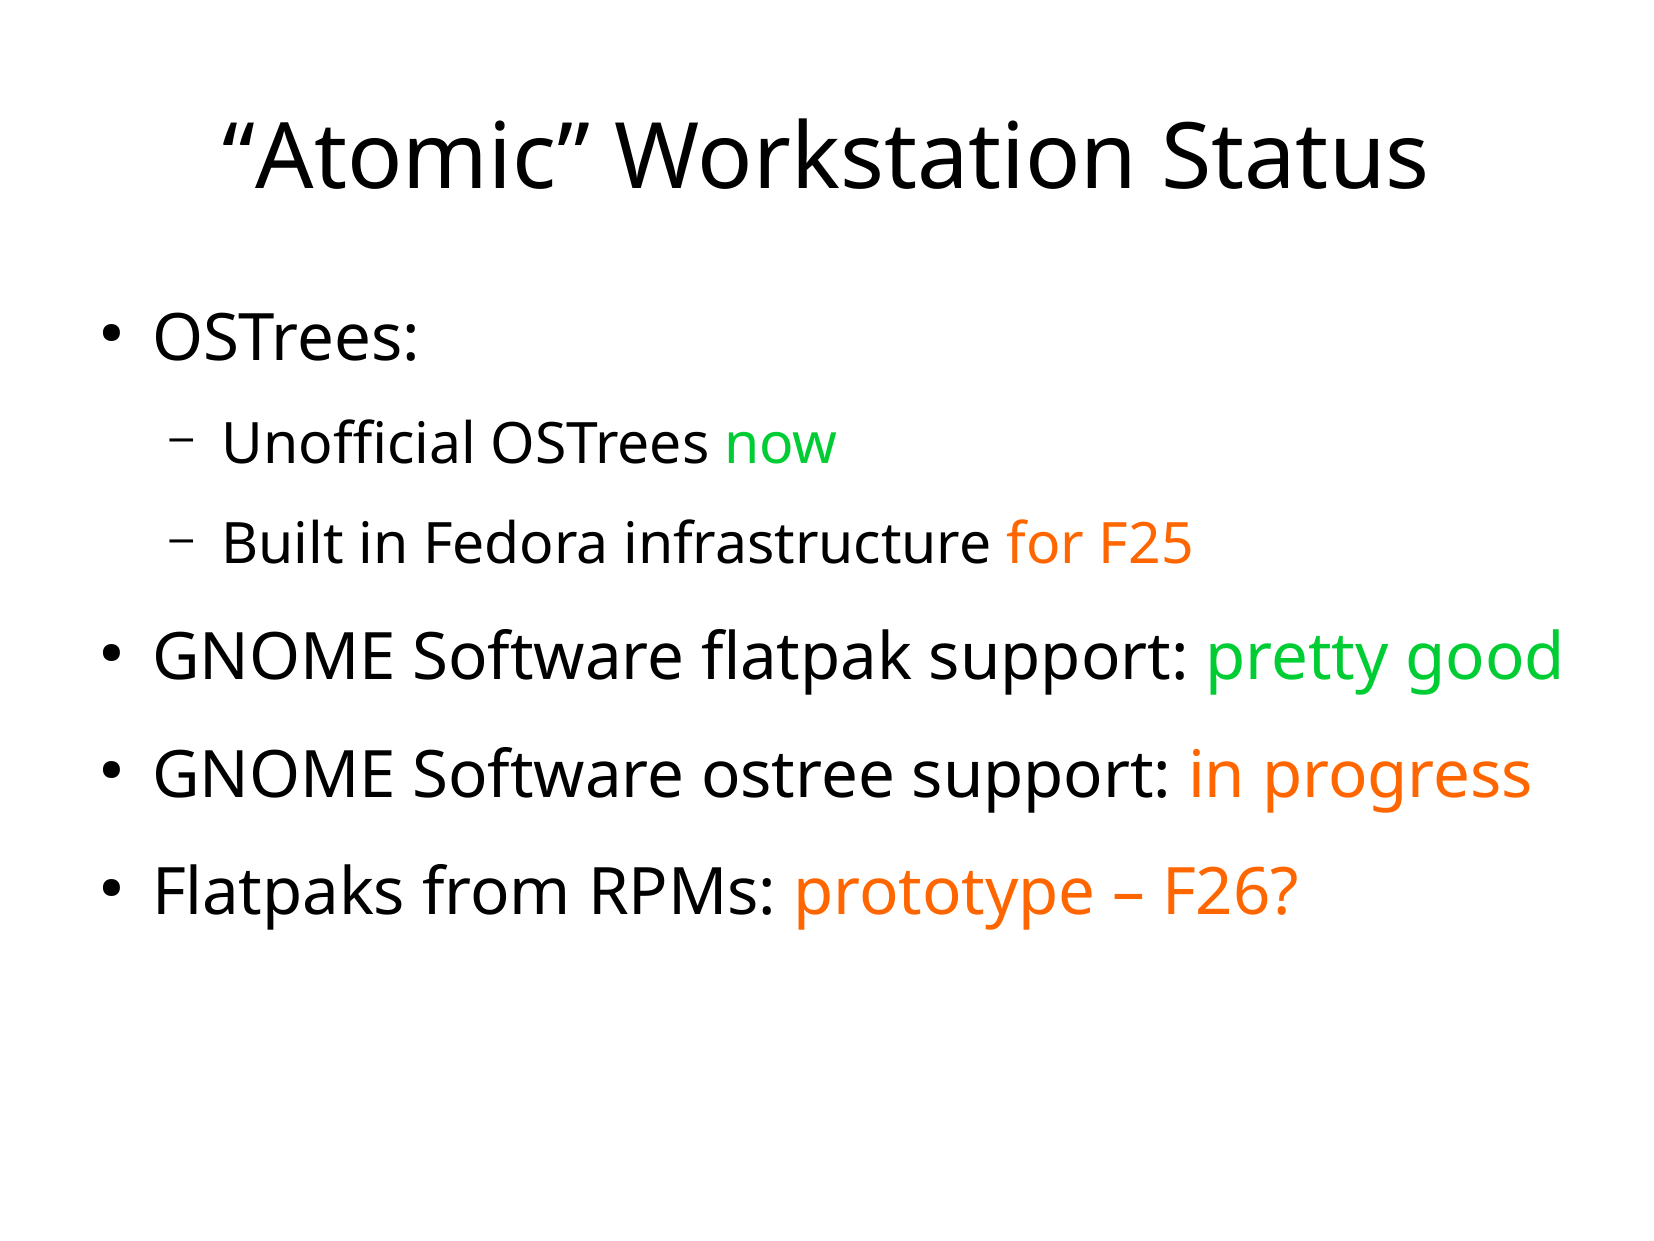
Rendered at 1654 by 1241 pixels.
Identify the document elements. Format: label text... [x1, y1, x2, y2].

title “Atomic” Workstation Status [82, 49, 1571, 257]
list OSTrees: Unofficial OSTrees now Built in Fedora infrastructure for F25 GNOME Software flatpak support: pretty good GNOME Software ostree support: in progress Flatpaks from RPMs: prototype – F26? [82, 290, 1571, 1010]
